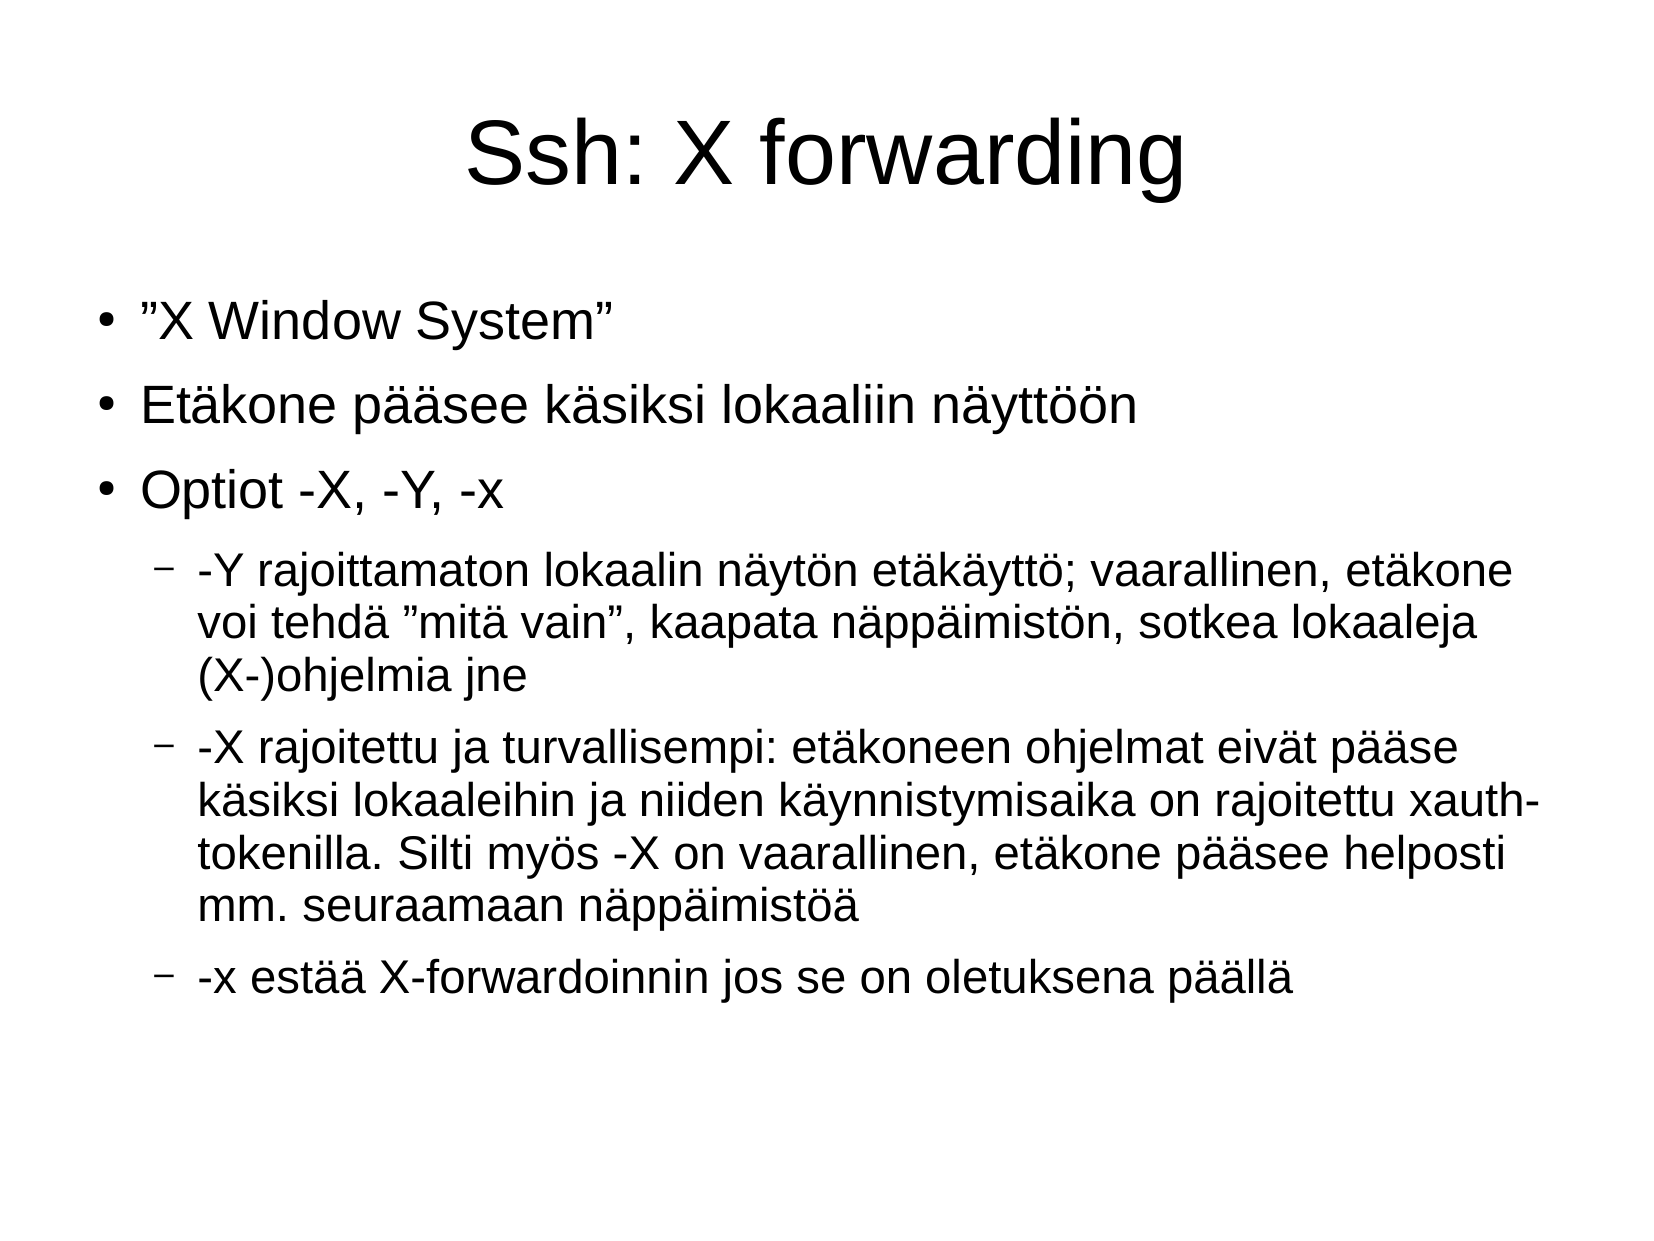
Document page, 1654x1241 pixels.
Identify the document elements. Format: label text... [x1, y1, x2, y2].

list ”X Window System” Etäkone pääsee käsiksi lokaaliin näyttöön Optiot -X, -Y, -x -Y rajoittamaton lokaalin näytön etäkäyttö; vaarallinen, etäkone voi tehdä ”mitä vain”, kaapata näppäimistön, sotkea lokaaleja (X-)ohjelmia jne -X rajoitettu ja turvallisempi: etäkoneen ohjelmat eivät pääse käsiksi lokaaleihin ja niiden käynnistymisaika on rajoitettu xauth-tokenilla. Silti myös -X on vaarallinen, etäkone pääsee helposti mm. seuraamaan näppäimistöä -x estää X-forwardoinnin jos se on oletuksena päällä [82, 290, 1571, 1010]
title Ssh: X forwarding [82, 49, 1571, 257]
